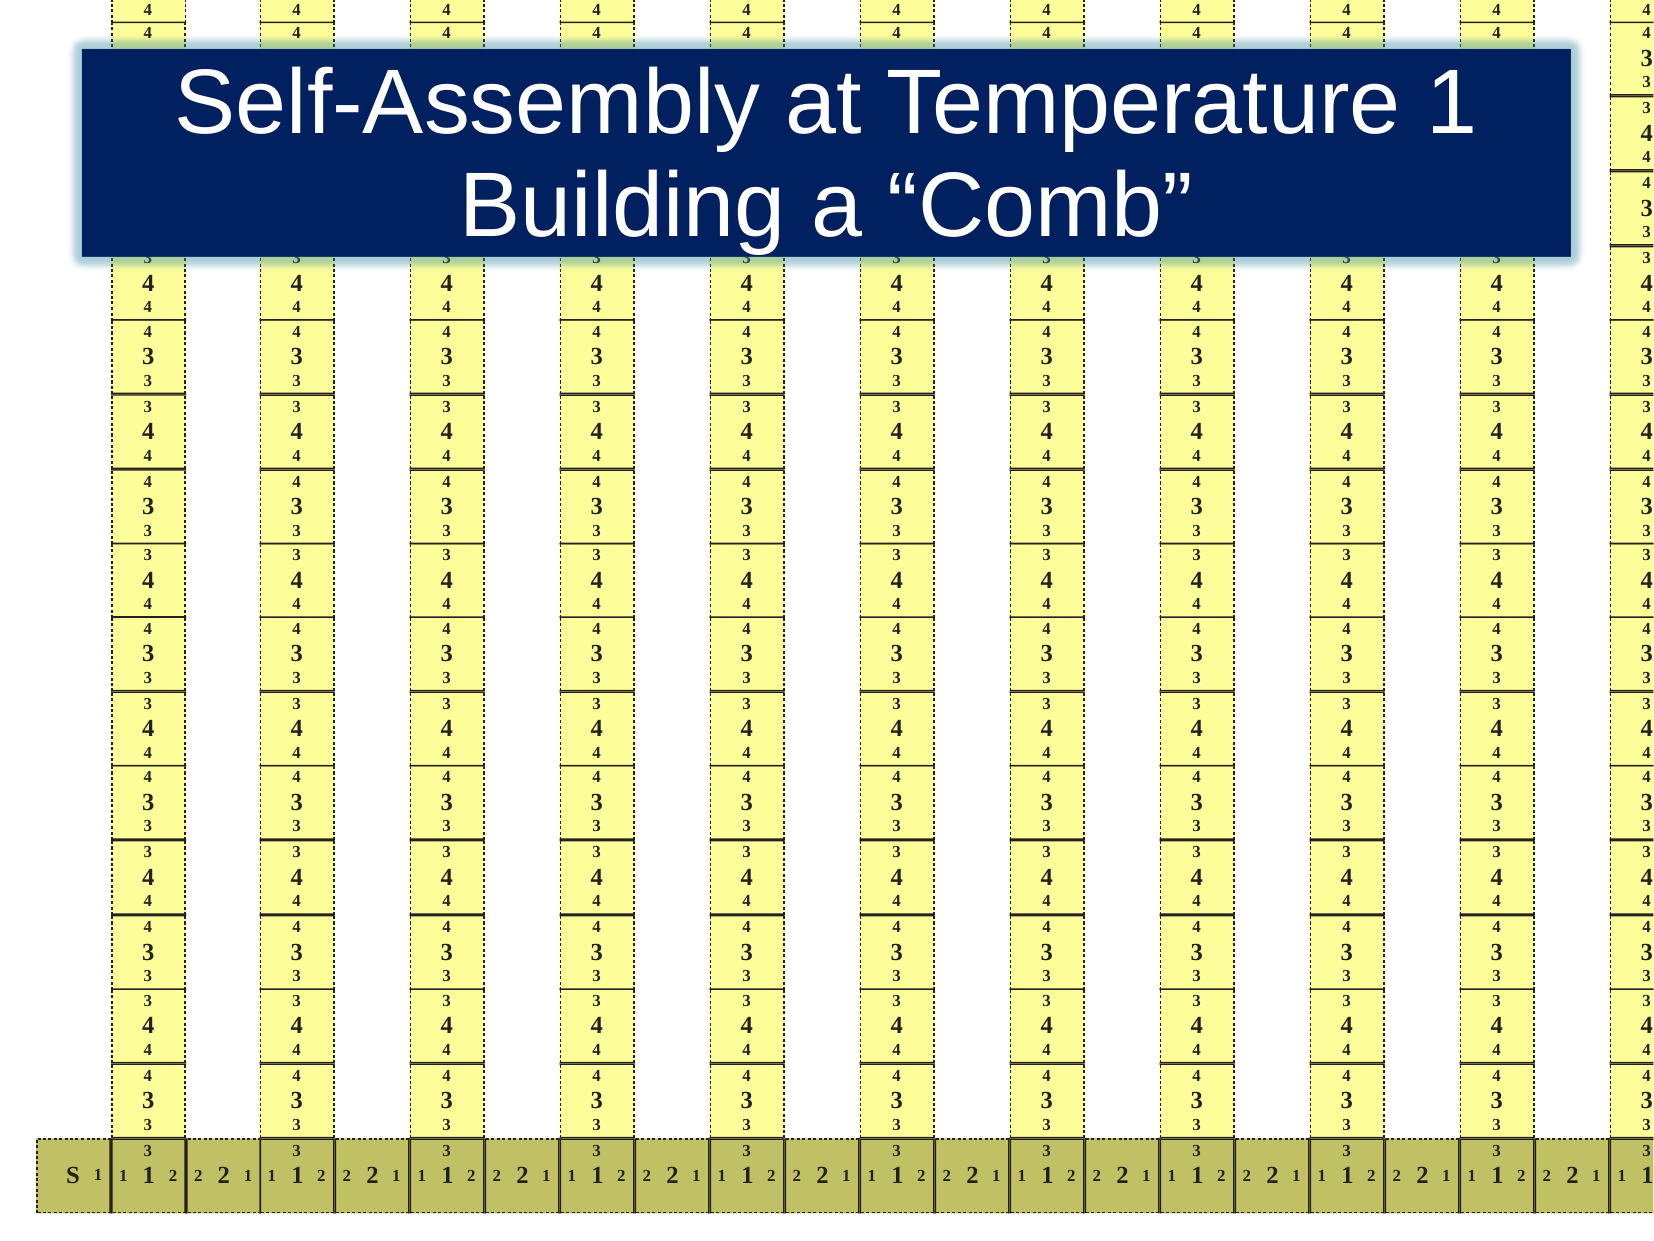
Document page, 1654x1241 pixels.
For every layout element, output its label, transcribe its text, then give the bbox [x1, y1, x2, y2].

text_box Self-Assembly at Temperature 1 Building a “Comb” [82, 49, 1571, 257]
picture [36, 0, 1654, 1214]
